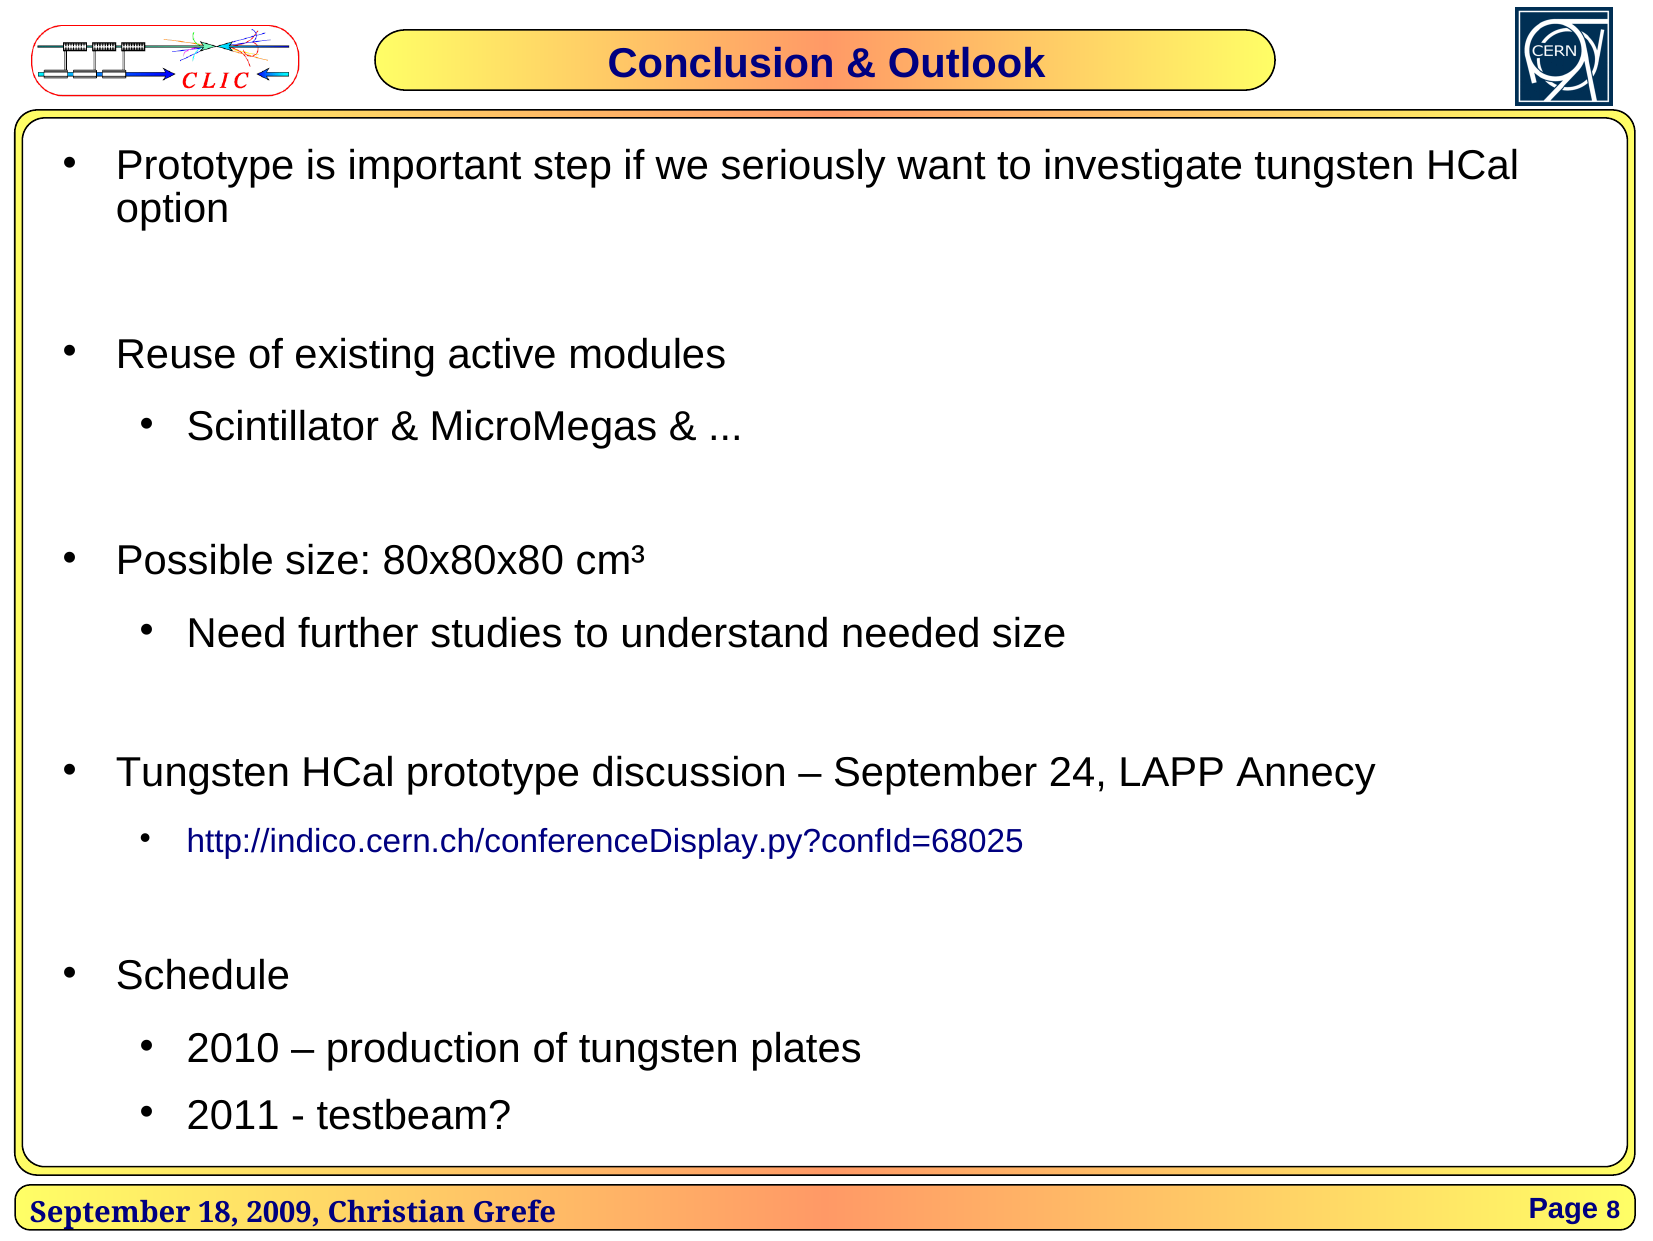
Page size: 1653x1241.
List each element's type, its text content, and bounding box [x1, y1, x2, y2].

picture [29, 22, 301, 98]
title Conclusion & Outlook [376, 32, 1277, 96]
list Prototype is important step if we seriously want to investigate tungsten HCal option Reuse of existing active modules Scintillator & MicroMegas & ... Possible size: 80x80x80 cm³ Need further studies to understand needed size Tungsten HCal prototype discussion – September 24, LAPP Annecy http://indico.cern.ch/conferenceDisplay.py?confId=68025 Schedule 2010 – production of tungsten plates 2011 - testbeam? [45, 145, 1605, 1140]
picture [1515, 7, 1613, 106]
